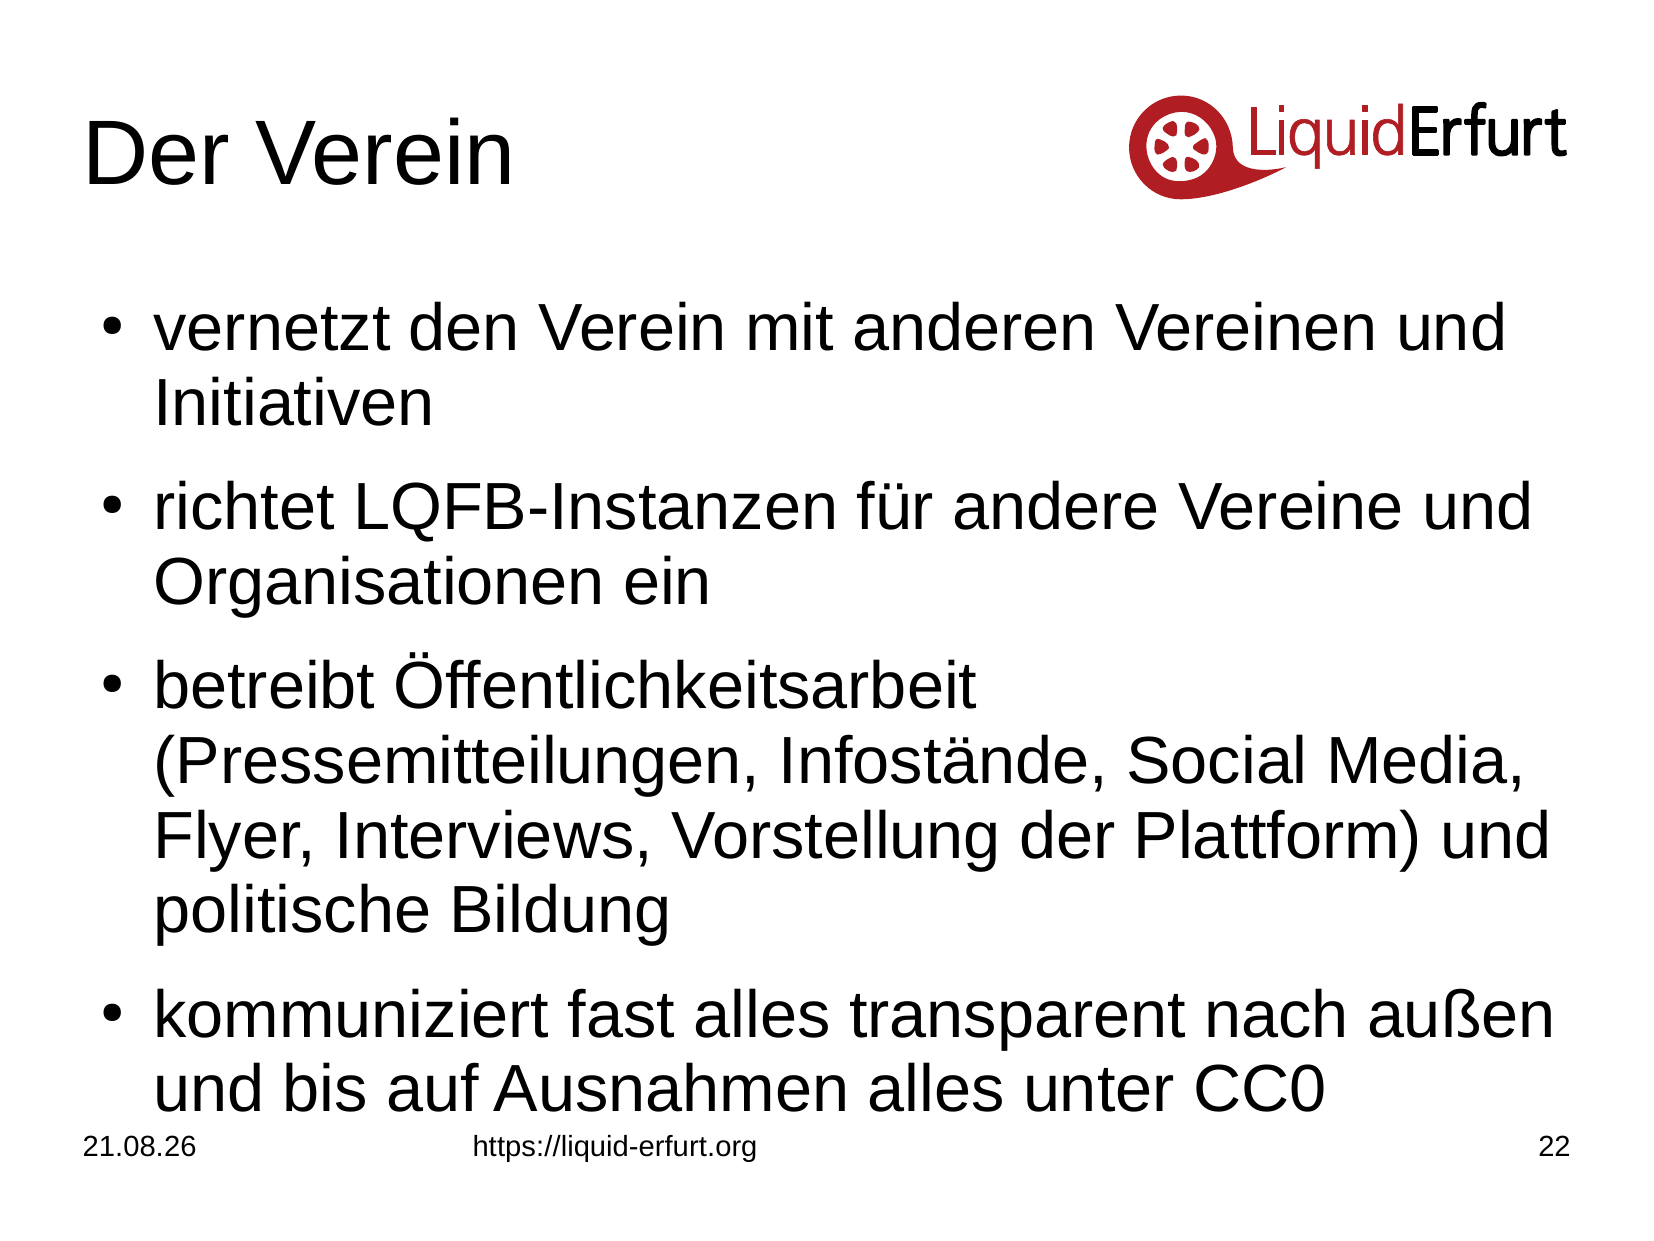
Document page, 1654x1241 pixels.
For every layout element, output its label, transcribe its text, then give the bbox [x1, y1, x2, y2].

title Der Verein [82, 49, 1571, 257]
list vernetzt den Verein mit anderen Vereinen und Initiativen richtet LQFB-Instanzen für andere Vereine und Organisationen ein betreibt Öffentlichkeitsarbeit (Pressemitteilungen, Infostände, Social Media, Flyer, Interviews, Vorstellung der Plattform) und politische Bildung kommuniziert fast alles transparent nach außen und bis auf Ausnahmen alles unter CC0 [82, 290, 1571, 1127]
